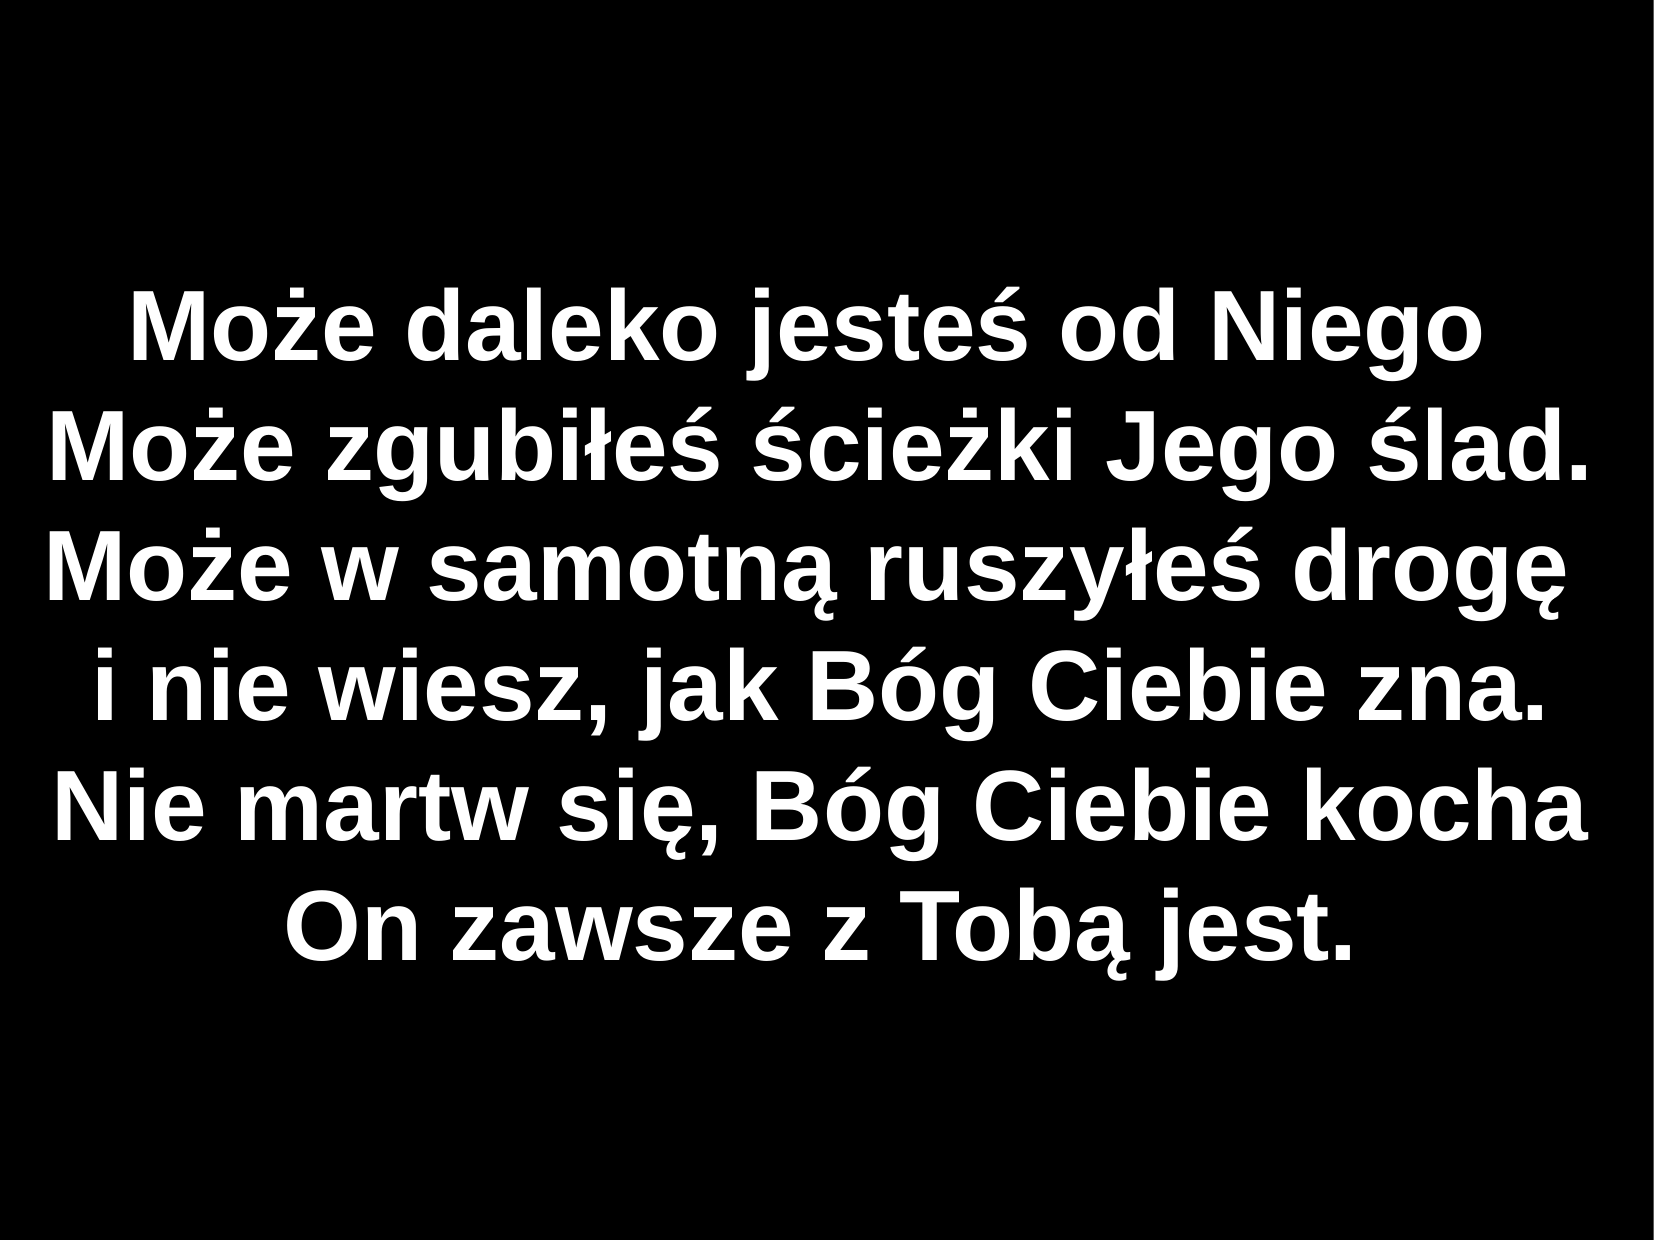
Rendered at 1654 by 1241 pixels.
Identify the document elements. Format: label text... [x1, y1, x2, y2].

subtitle Może daleko jesteś od Niego Może zgubiłeś ścieżki Jego ślad. Może w samotną ruszyłeś drogę i nie wiesz, jak Bóg Ciebie zna. Nie martw się, Bóg Ciebie kocha On zawsze z Tobą jest. [0, 256, 1642, 984]
